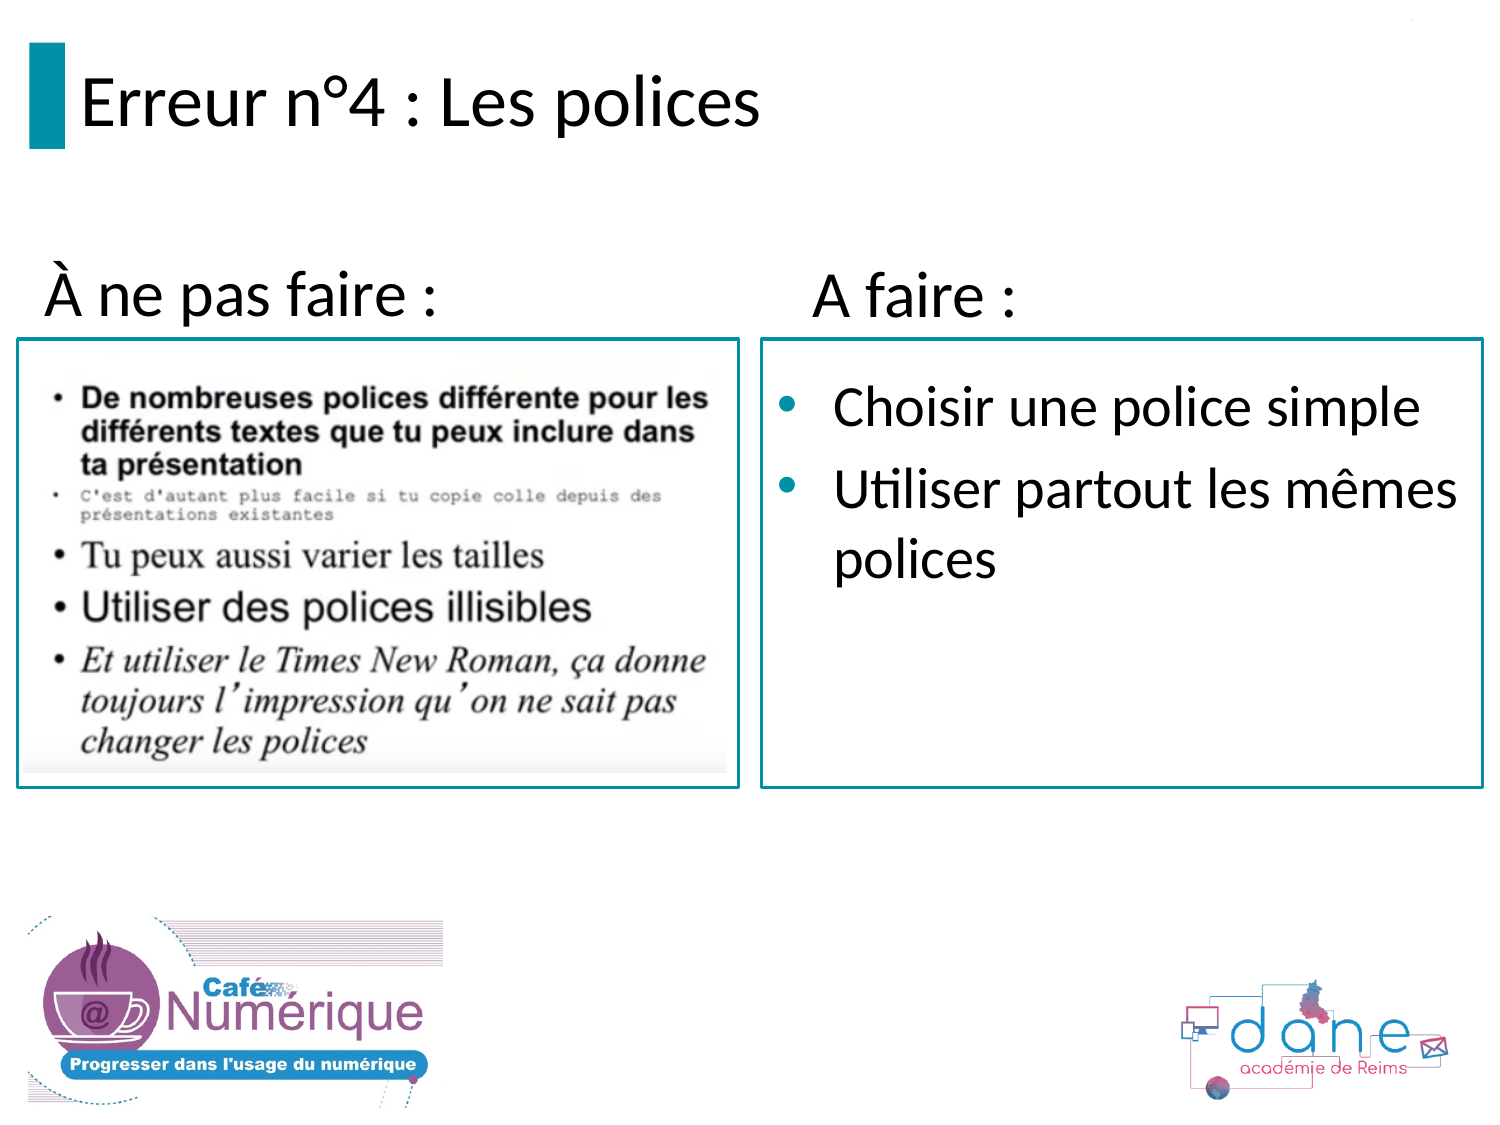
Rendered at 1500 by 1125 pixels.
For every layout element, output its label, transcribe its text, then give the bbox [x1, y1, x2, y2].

text_box Choisir une police simple Utiliser partout les mêmes polices [761, 360, 1483, 799]
text_box A faire : [797, 243, 1483, 338]
picture [1175, 976, 1451, 1102]
picture [22, 357, 727, 773]
list À ne pas faire : [29, 243, 715, 338]
picture [28, 916, 443, 1108]
title Erreur n°4 : Les polices [64, 45, 1376, 149]
text_box [17, 339, 739, 788]
text_box [761, 339, 1483, 360]
